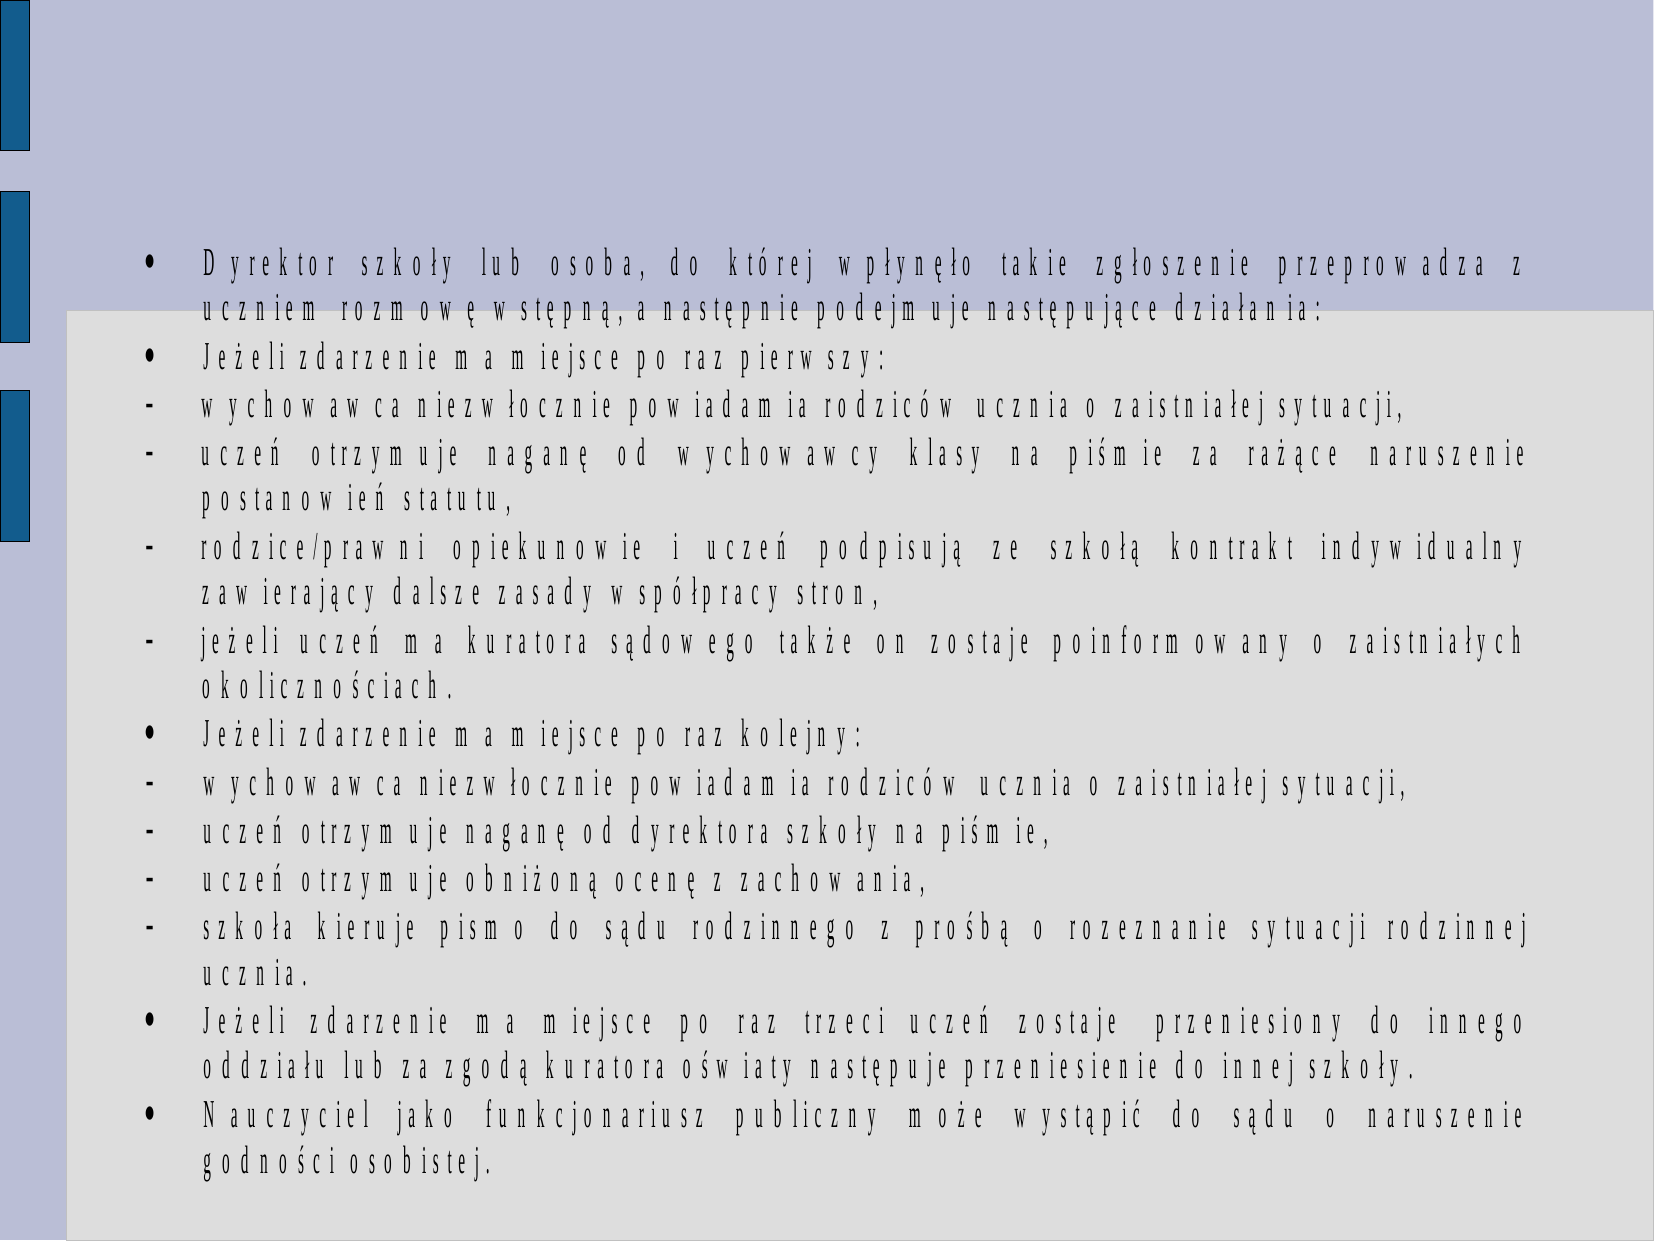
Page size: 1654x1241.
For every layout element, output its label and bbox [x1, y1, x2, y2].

picture [88, 236, 1536, 1182]
